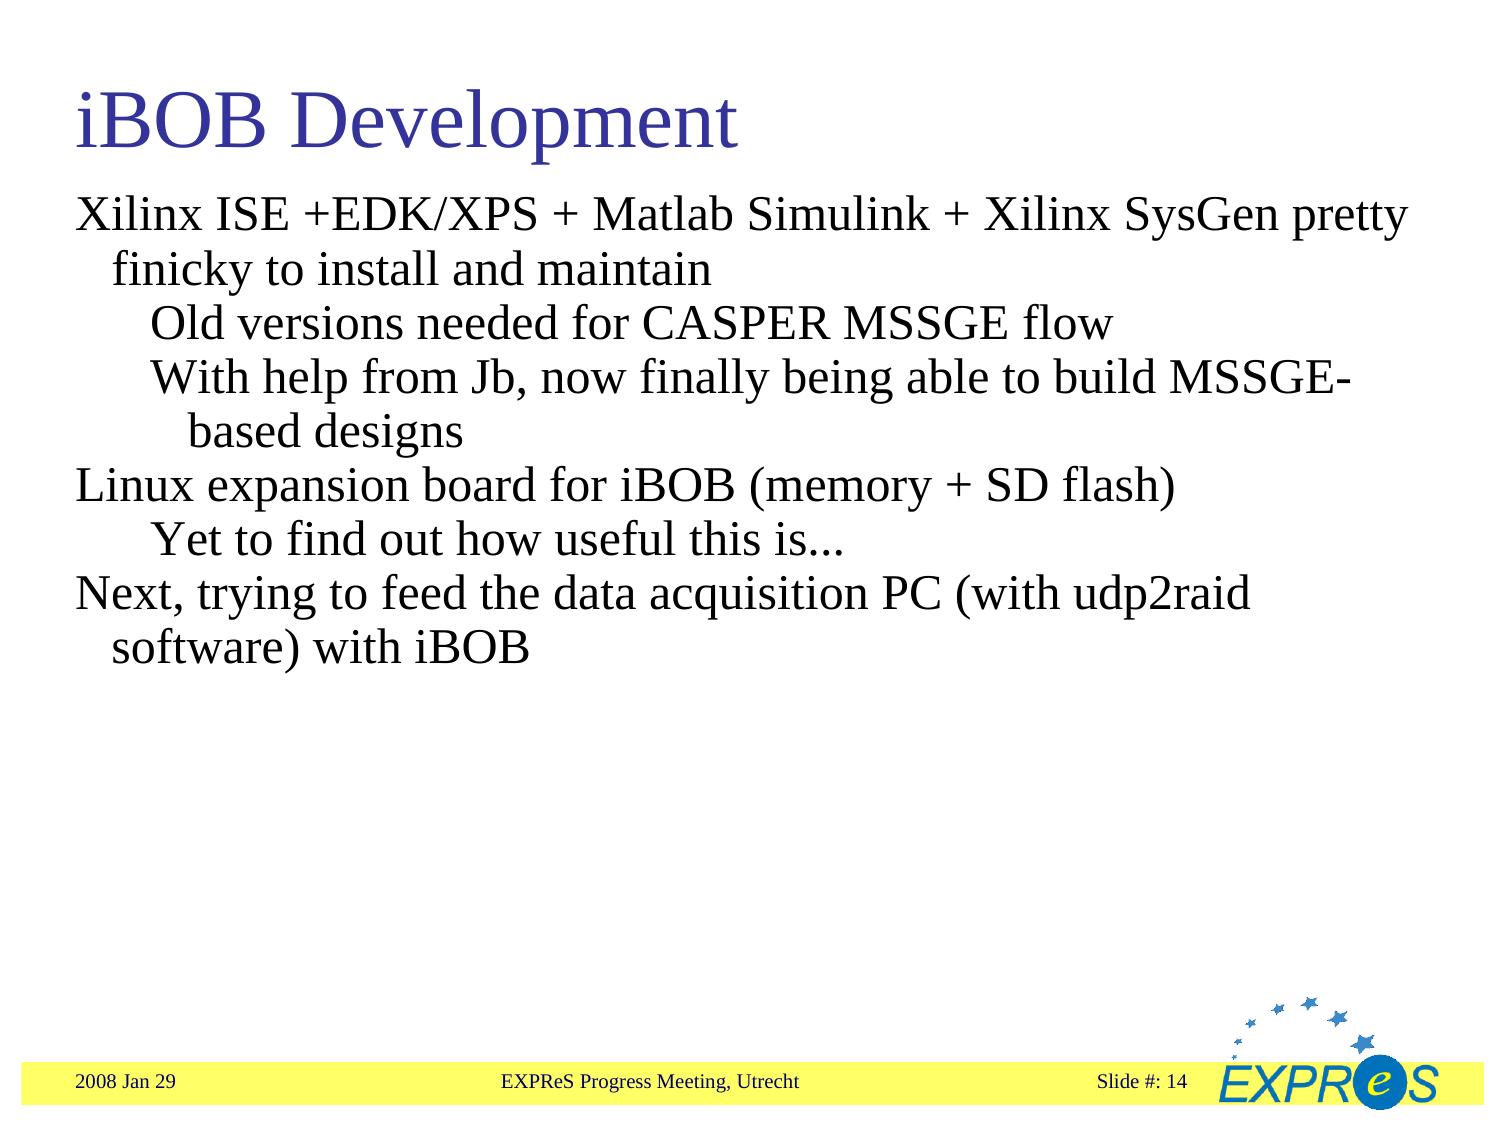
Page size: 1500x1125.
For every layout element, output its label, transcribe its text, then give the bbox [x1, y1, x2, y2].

list Xilinx ISE +EDK/XPS + Matlab Simulink + Xilinx SysGen pretty finicky to install and maintain Old versions needed for CASPER MSSGE flow With help from Jb, now finally being able to build MSSGE-based designs Linux expansion board for iBOB (memory + SD flash) Yet to find out how useful this is... Next, trying to feed the data acquisition PC (with udp2raid software) with iBOB [75, 187, 1425, 1038]
picture [21, 994, 1500, 1113]
title iBOB Development [75, 63, 1425, 179]
